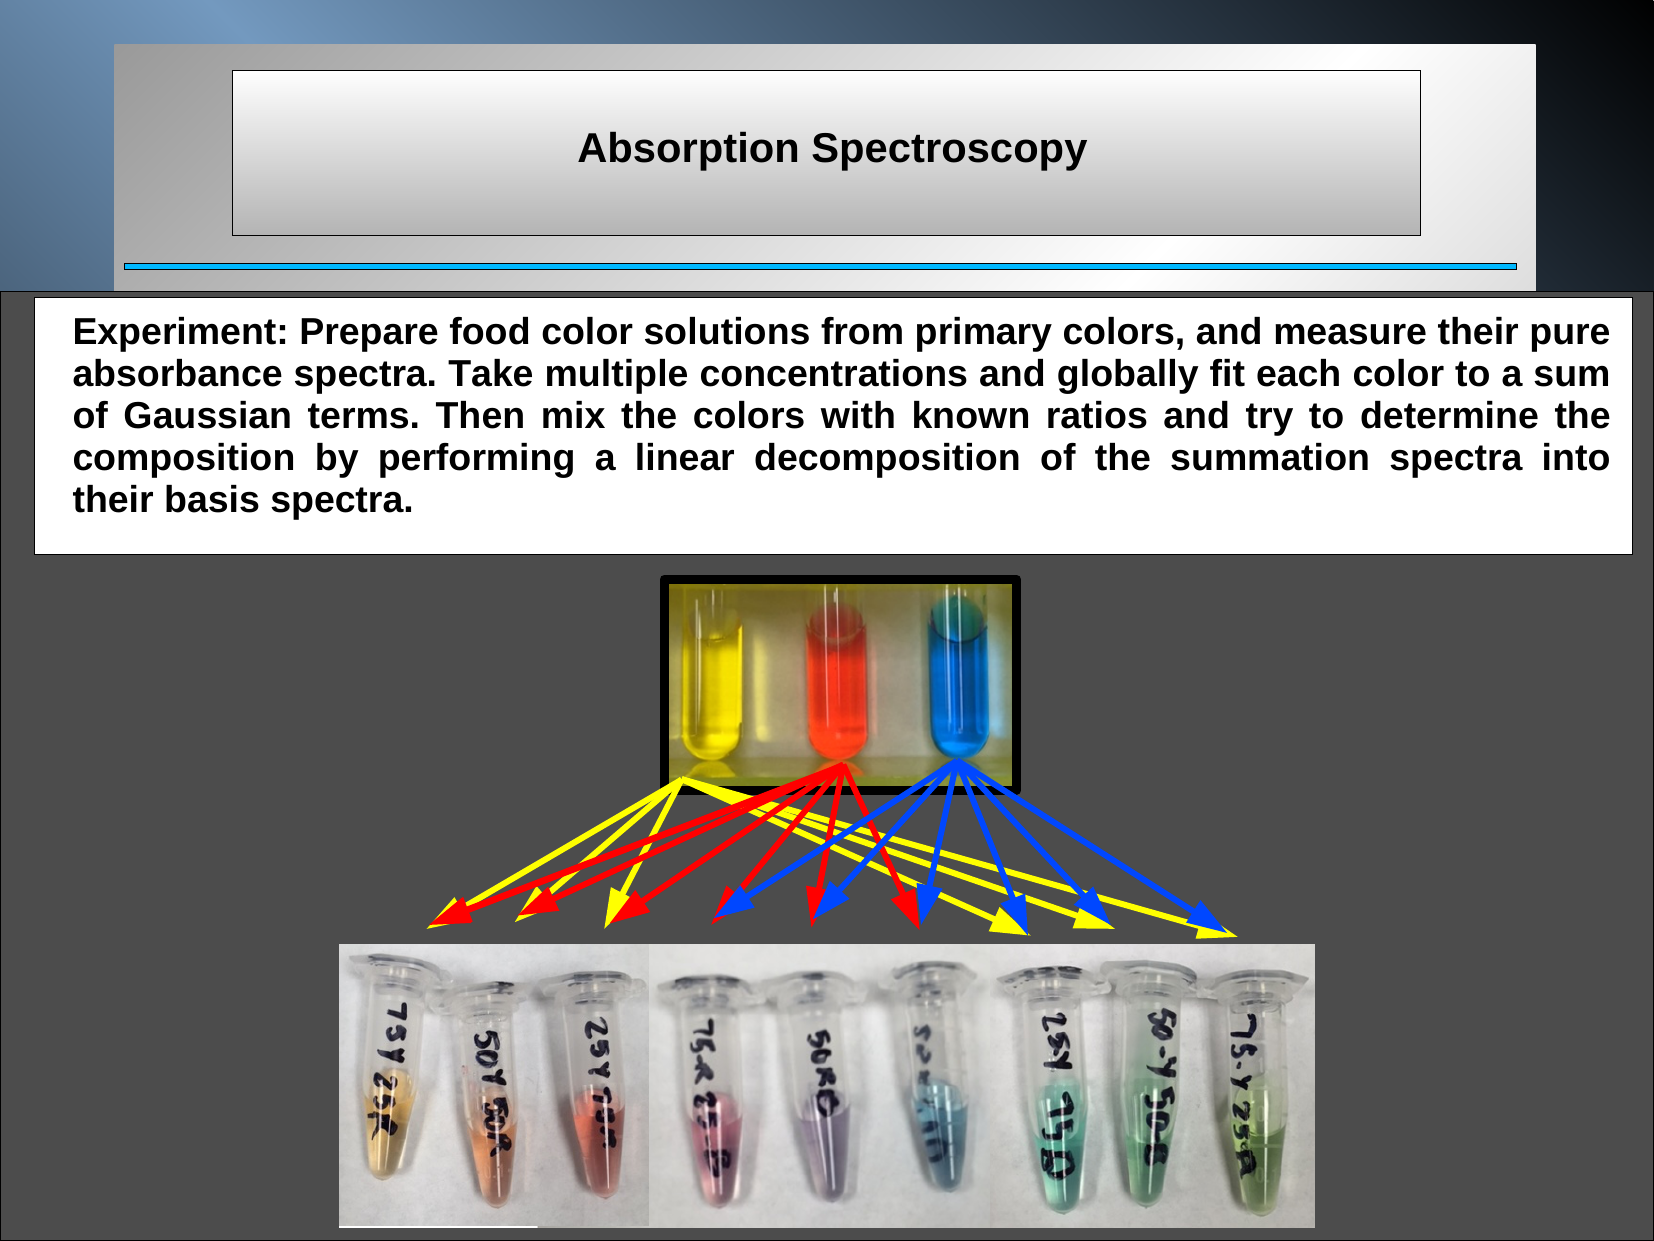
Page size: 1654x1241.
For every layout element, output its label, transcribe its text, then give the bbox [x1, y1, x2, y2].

picture [843, 778, 849, 786]
picture [955, 774, 963, 786]
picture [981, 780, 989, 786]
picture [668, 583, 1013, 786]
picture [831, 779, 837, 786]
picture [939, 774, 950, 786]
text_box Absorption Spectroscopy [280, 124, 1385, 187]
picture [926, 780, 934, 786]
picture [968, 778, 975, 786]
text_box [124, 263, 1517, 270]
text_box [232, 70, 1421, 236]
text_box [0, 291, 1654, 1241]
picture [339, 944, 1315, 1228]
text_box Experiment: Prepare food color solutions from primary colors, and measure their pure absorbance spectra. Take multiple concentrations and globally fit each color to a sum of Gaussian terms. Then mix the colors with known ratios and try to determine the composition by performing a linear decomposition of the summation spectra into their basis spectra. [72, 310, 1612, 521]
